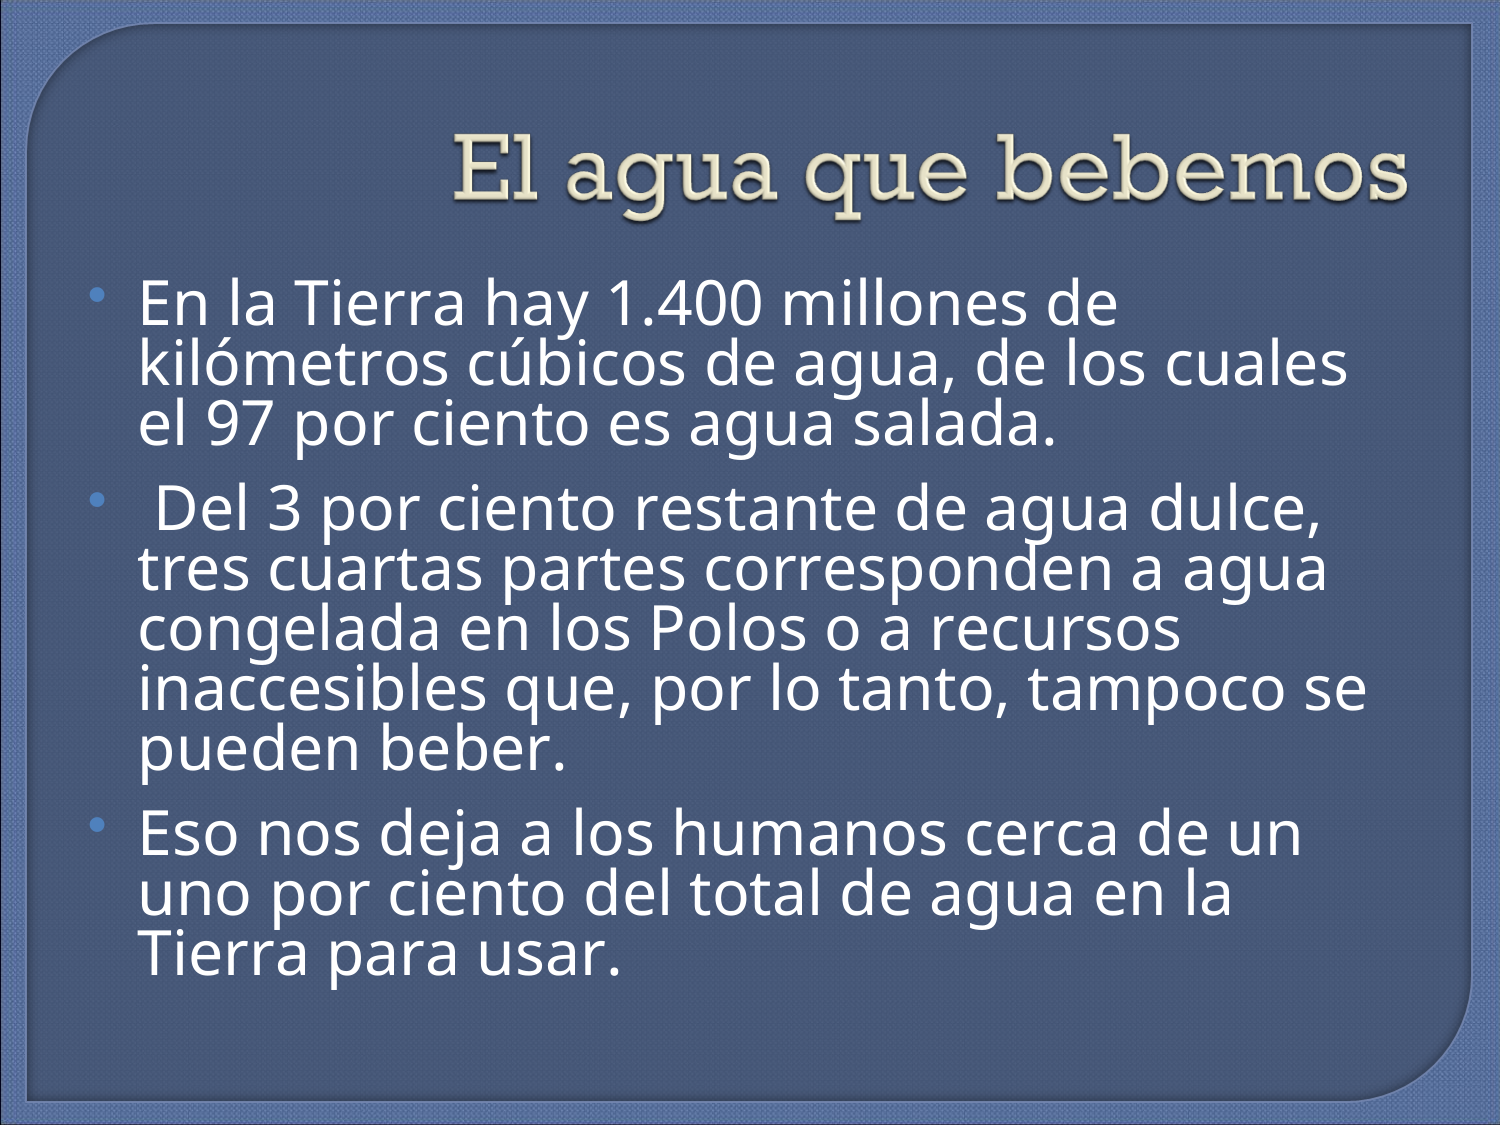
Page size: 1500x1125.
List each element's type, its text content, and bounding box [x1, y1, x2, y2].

text_box [73, 40, 1498, 233]
picture [0, 0, 1500, 1125]
list En la Tierra hay 1.400 millones de kilómetros cúbicos de agua, de los cuales el 97 por ciento es agua salada. Del 3 por ciento restante de agua dulce, tres cuartas partes corresponden a agua congelada en los Polos o a recursos inaccesibles que, por lo tanto, tampoco se pueden beber. Eso nos deja a los humanos cerca de un uno por ciento del total de agua en la Tierra para usar. [75, 270, 1426, 1013]
